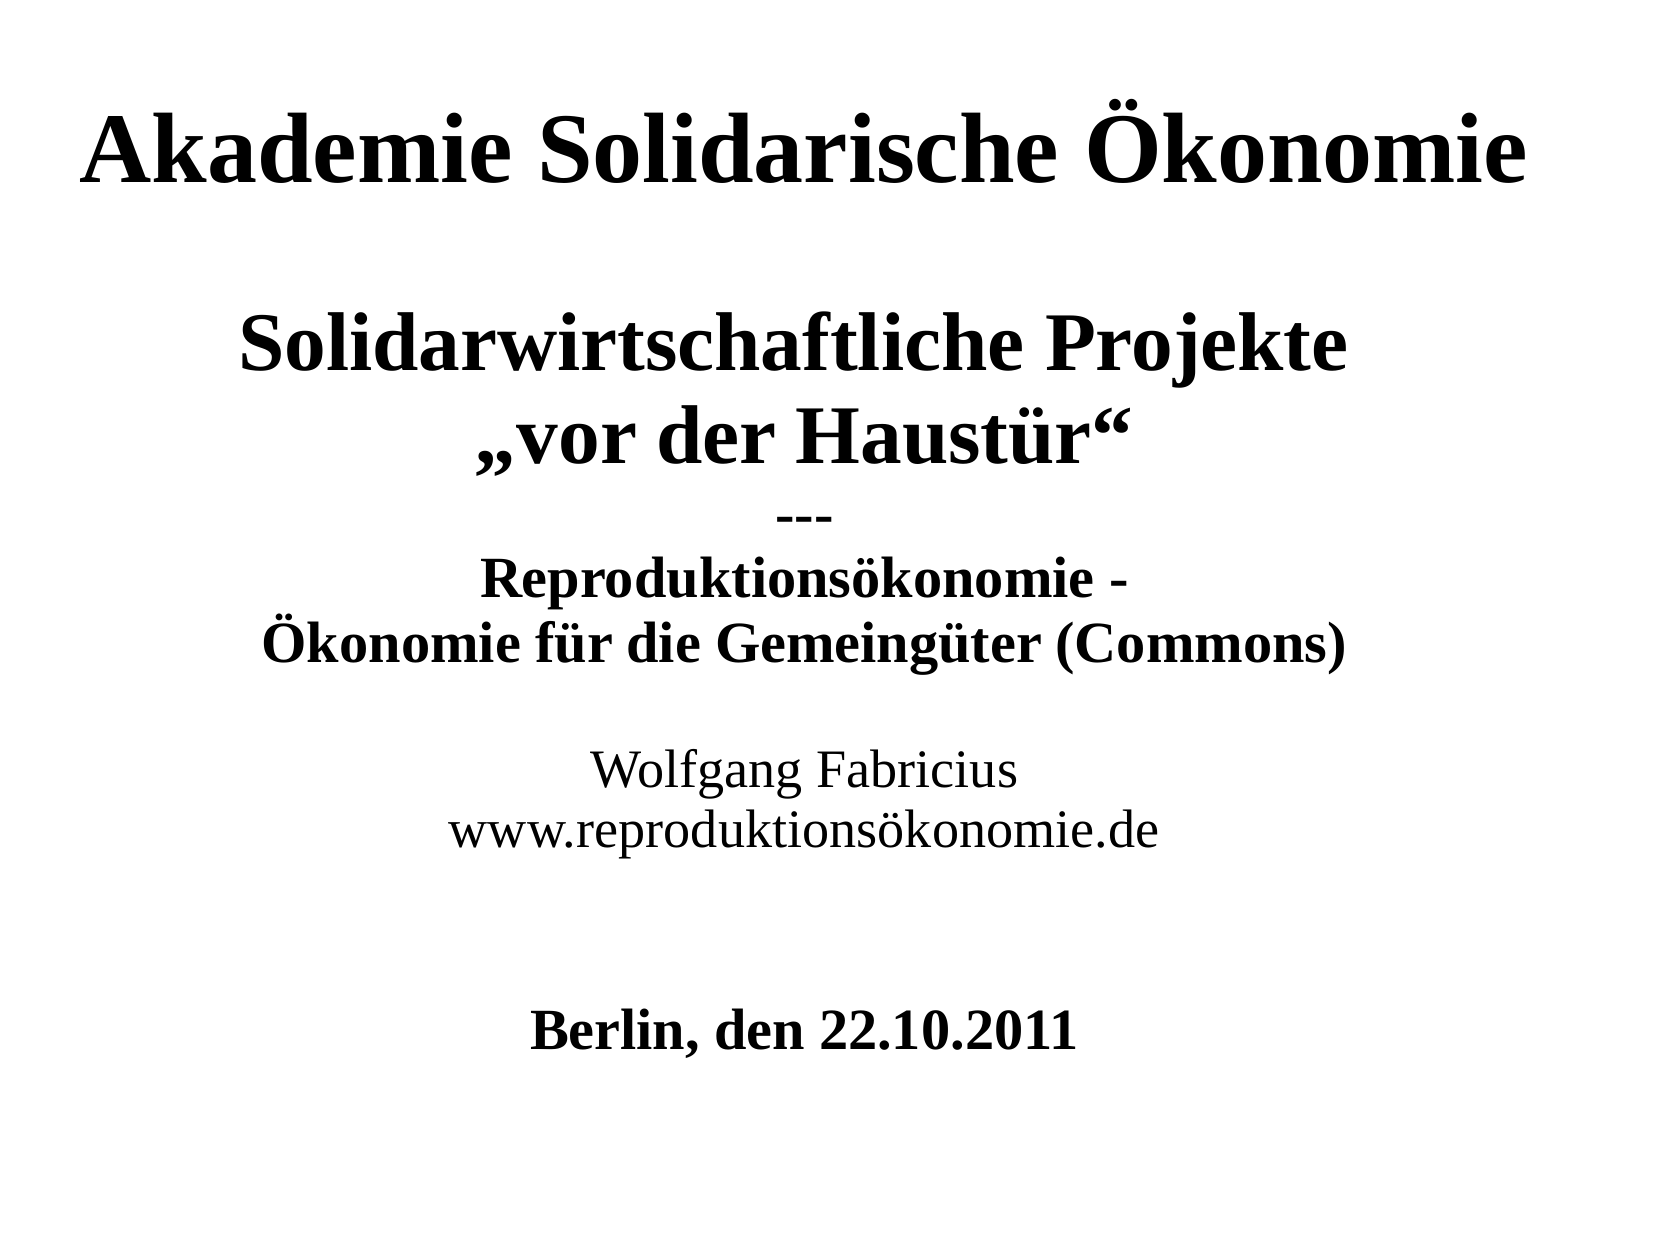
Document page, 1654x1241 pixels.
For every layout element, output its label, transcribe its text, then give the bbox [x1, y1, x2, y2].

text_box Akademie Solidarische Ökonomie Solidarwirtschaftliche Projekte „vor der Haustür“ --- Reproduktionsökonomie - Ökonomie für die Gemeingüter (Commons) Wolfgang Fabricius www.reproduktionsökonomie.de Berlin, den 22.10.2011 [64, 86, 1571, 1070]
